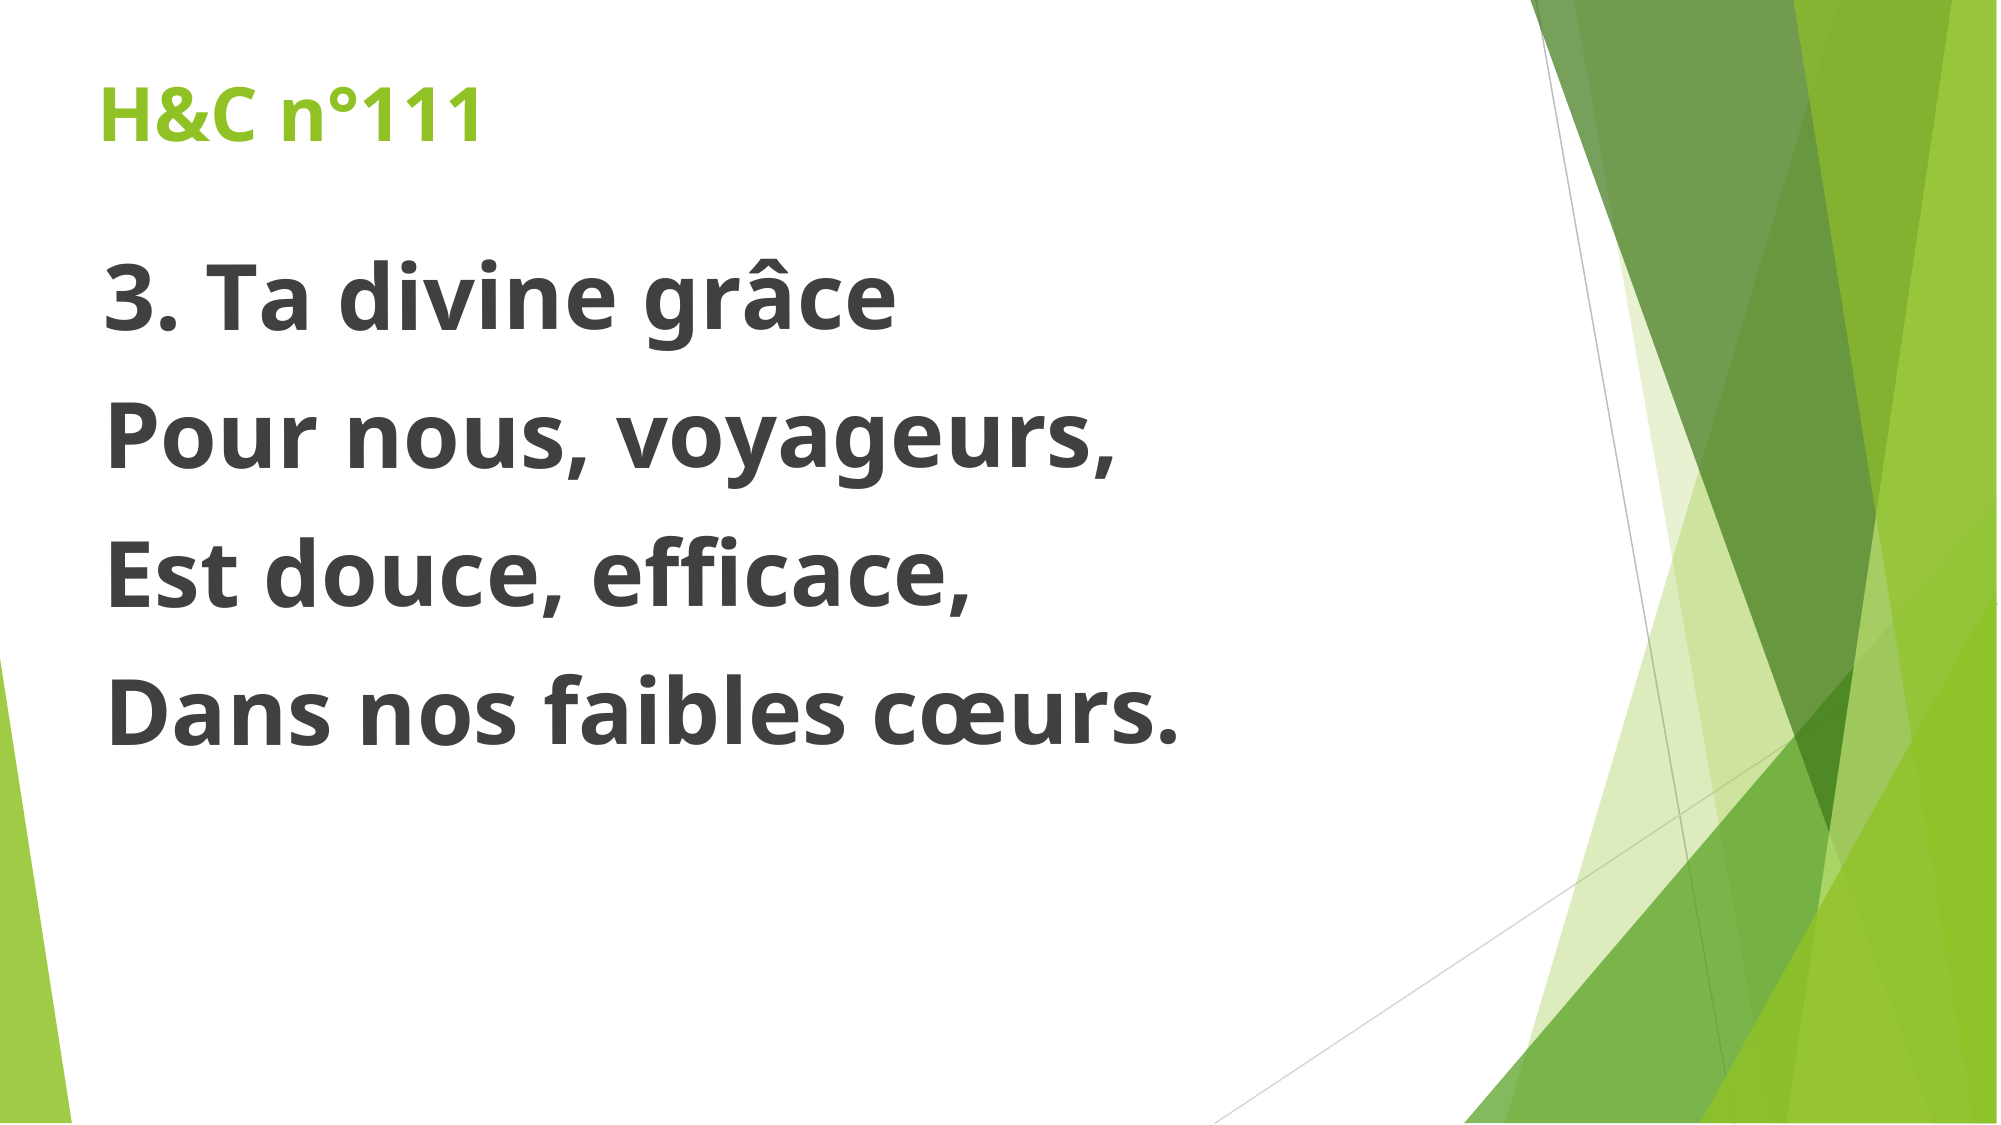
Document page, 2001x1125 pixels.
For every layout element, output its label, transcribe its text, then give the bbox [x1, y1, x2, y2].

text_box 3. Ta divine grâce Pour nous, voyageurs, Est douce, efficace, Dans nos faibles cœurs. [87, 209, 1974, 1082]
text_box H&C n°111 [82, 59, 674, 166]
